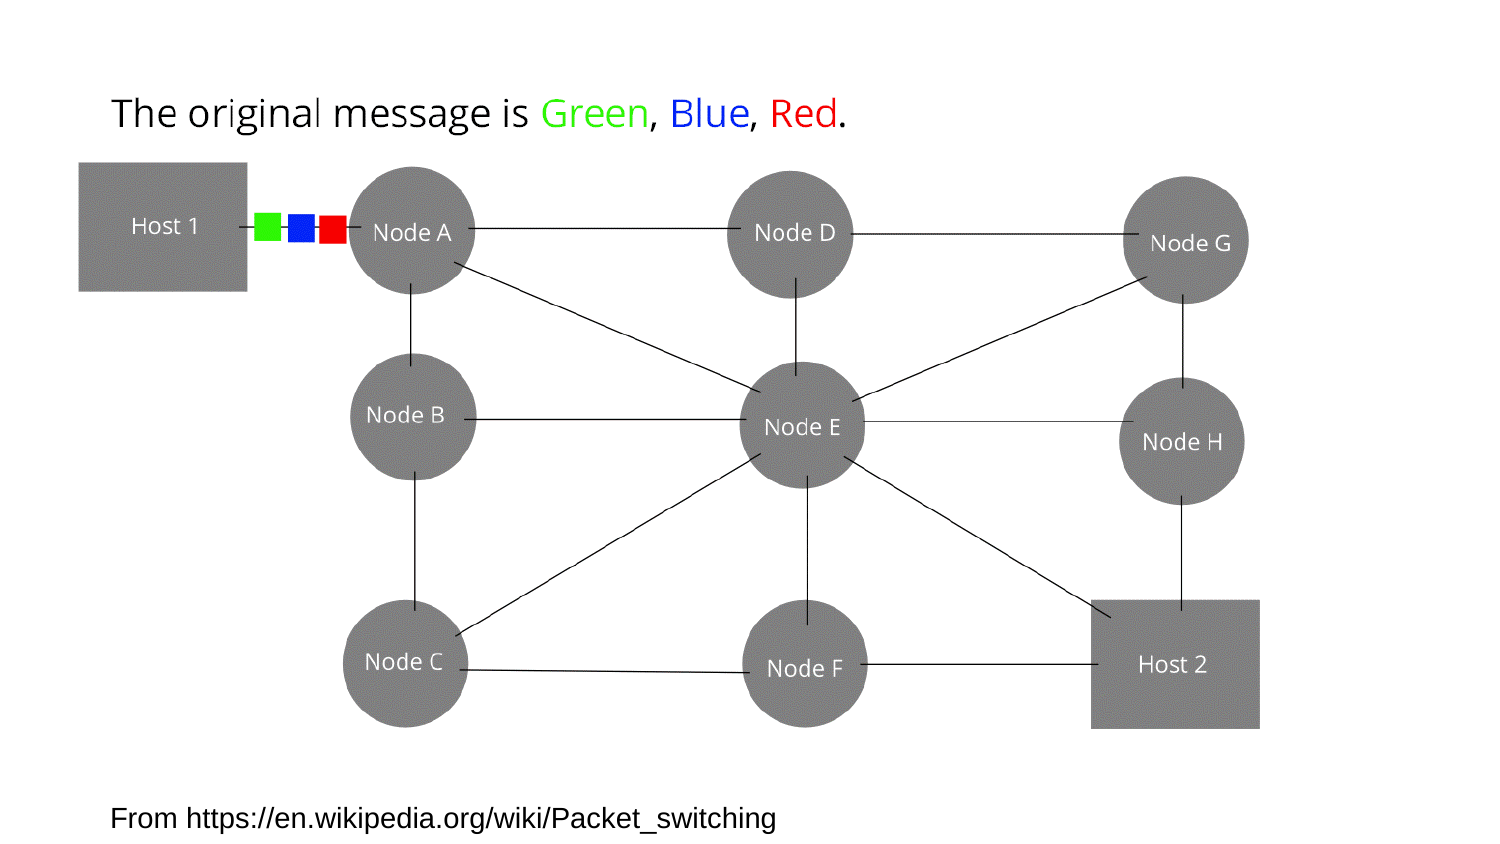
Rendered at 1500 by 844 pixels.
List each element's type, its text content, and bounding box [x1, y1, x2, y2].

picture [59, 74, 1296, 770]
text_box From https://en.wikipedia.org/wiki/Packet_switching [94, 784, 928, 844]
